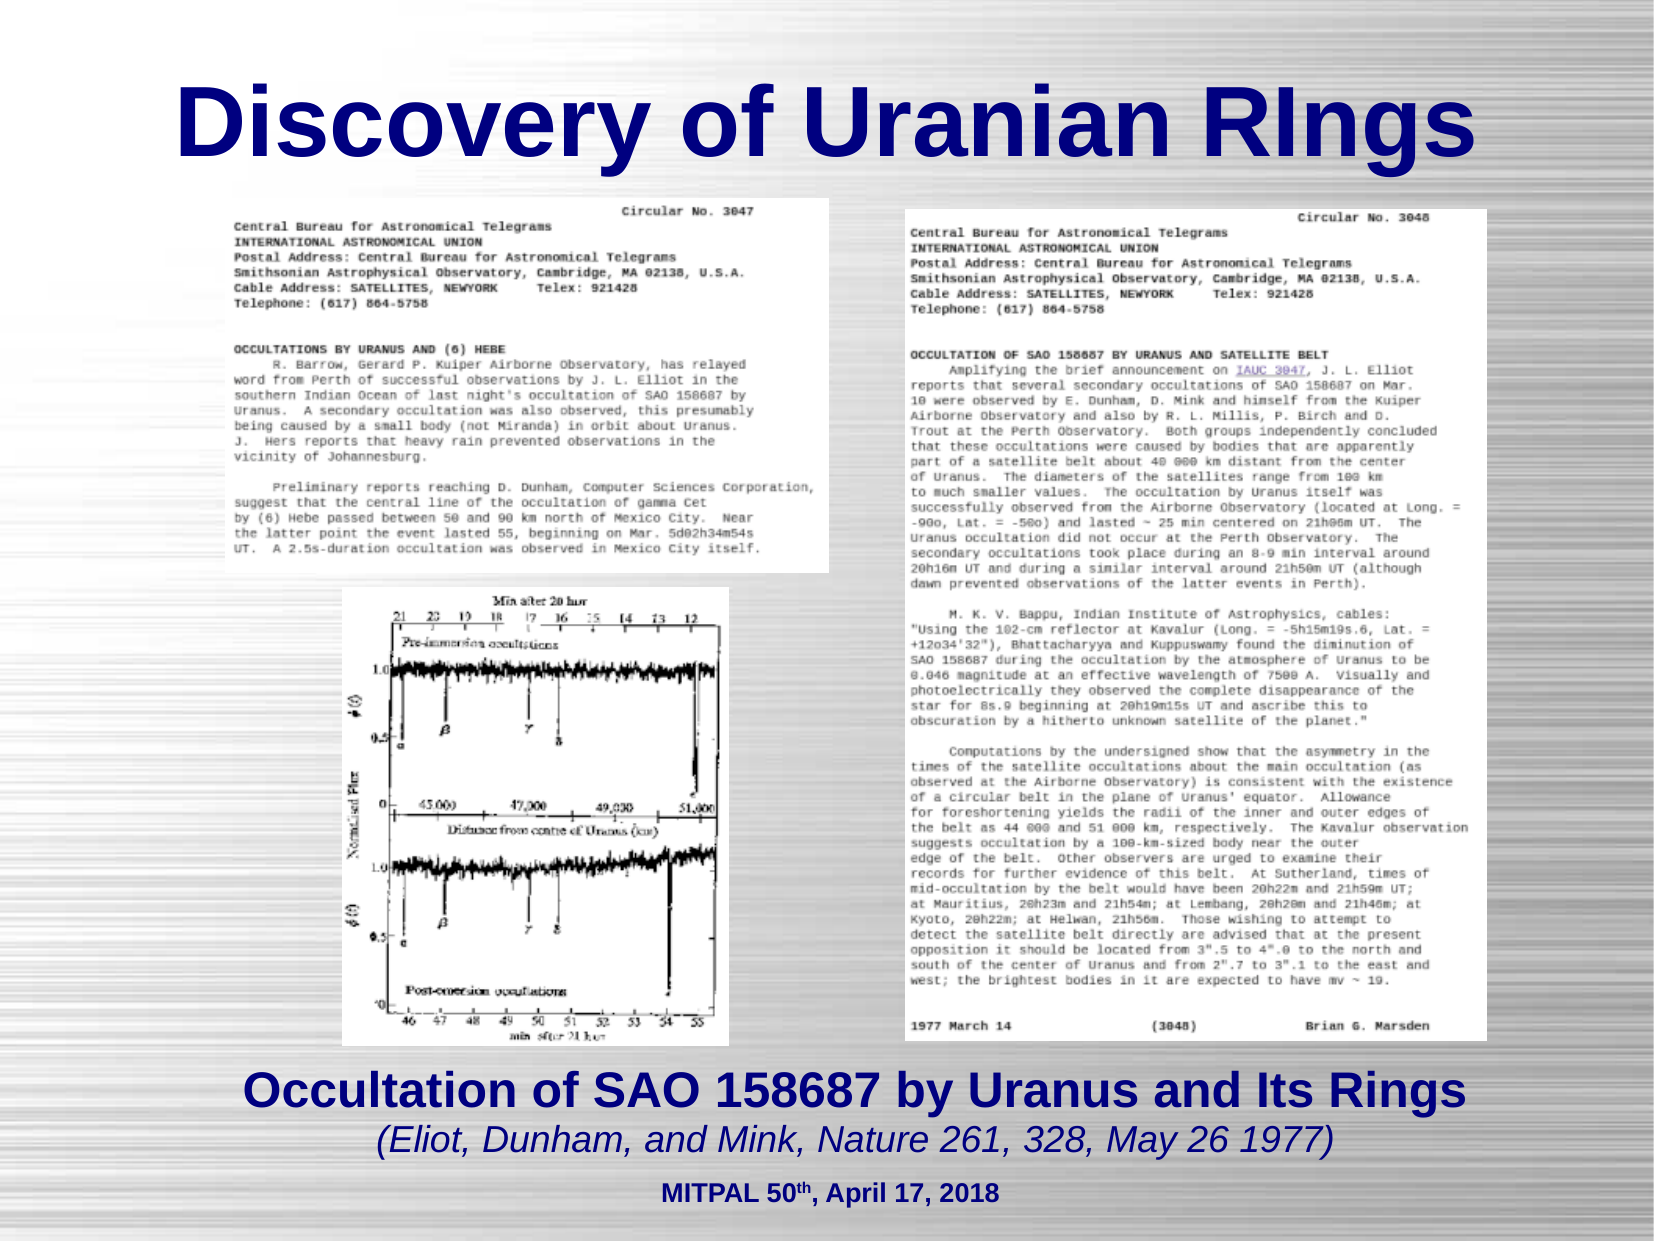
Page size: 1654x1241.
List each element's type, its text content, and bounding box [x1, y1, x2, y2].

text_box Discovery of Uranian RIngs [29, 58, 1625, 186]
text_box Occultation of SAO 158687 by Uranus and Its Rings (Eliot, Dunham, and Mink, Nature 261, 328, May 26 1977) [228, 1054, 1484, 1169]
text_box MITPAL 50th, April 17, 2018 [646, 1170, 1015, 1218]
picture [0, 0, 1654, 1241]
